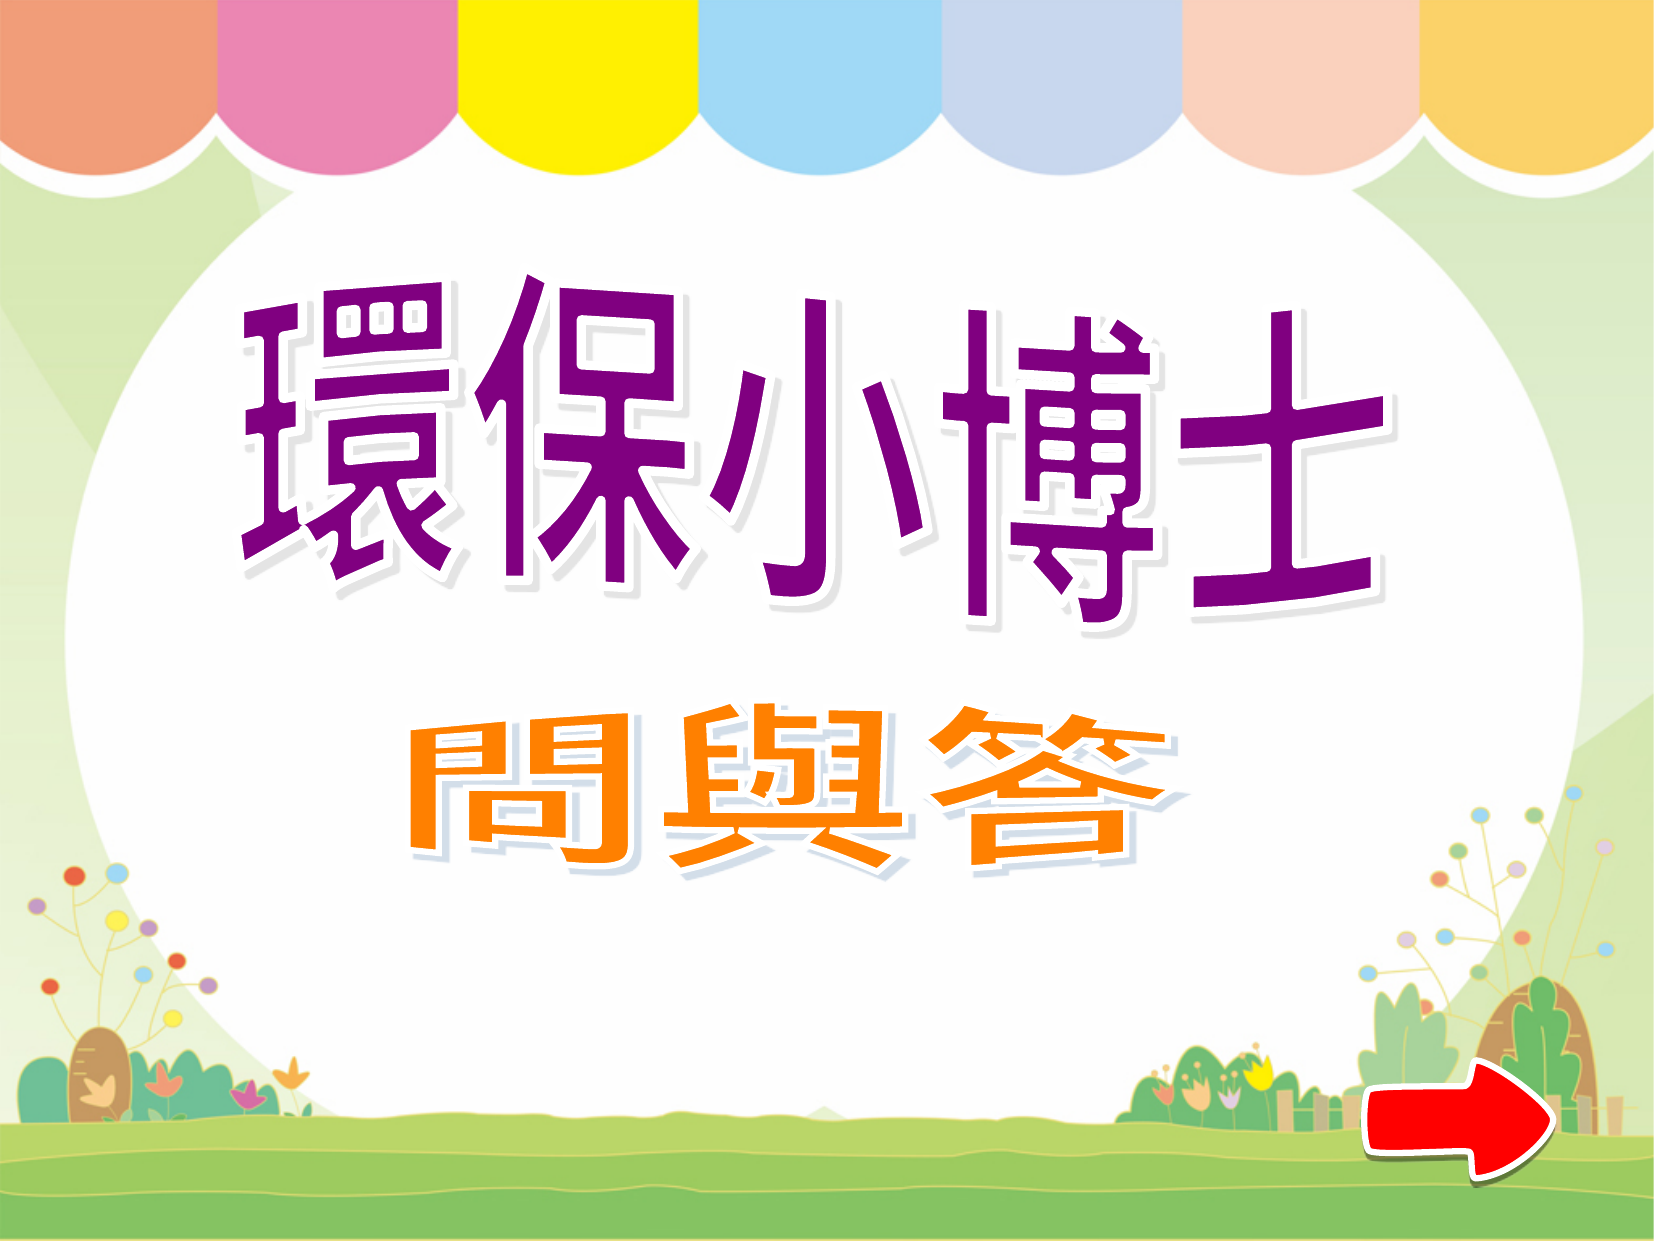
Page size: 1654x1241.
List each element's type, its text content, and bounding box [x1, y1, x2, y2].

text_box 問與答 [465, 787, 569, 846]
text_box 環保小博士 [310, 364, 454, 407]
picture [0, 0, 1654, 1241]
text_box 問與答 [744, 700, 820, 809]
text_box 環保小博士 [755, 293, 831, 602]
text_box 環保小博士 [318, 277, 447, 363]
text_box 環保小博士 [856, 374, 928, 545]
text_box 問與答 [526, 709, 632, 867]
text_box 環保小博士 [1005, 311, 1158, 628]
text_box 環保小博士 [703, 363, 771, 522]
text_box 問與答 [407, 717, 509, 853]
text_box 環保小博士 [938, 304, 1014, 622]
text_box 環保小博士 [236, 297, 459, 589]
text_box 環保小博士 [468, 267, 551, 581]
text_box 環保小博士 [1176, 305, 1388, 613]
text_box 環保小博士 [530, 282, 697, 588]
text_box 問與答 [968, 806, 1127, 869]
text_box 問與答 [922, 702, 1176, 811]
text_box [1364, 1060, 1554, 1179]
text_box 問與答 [660, 700, 906, 872]
